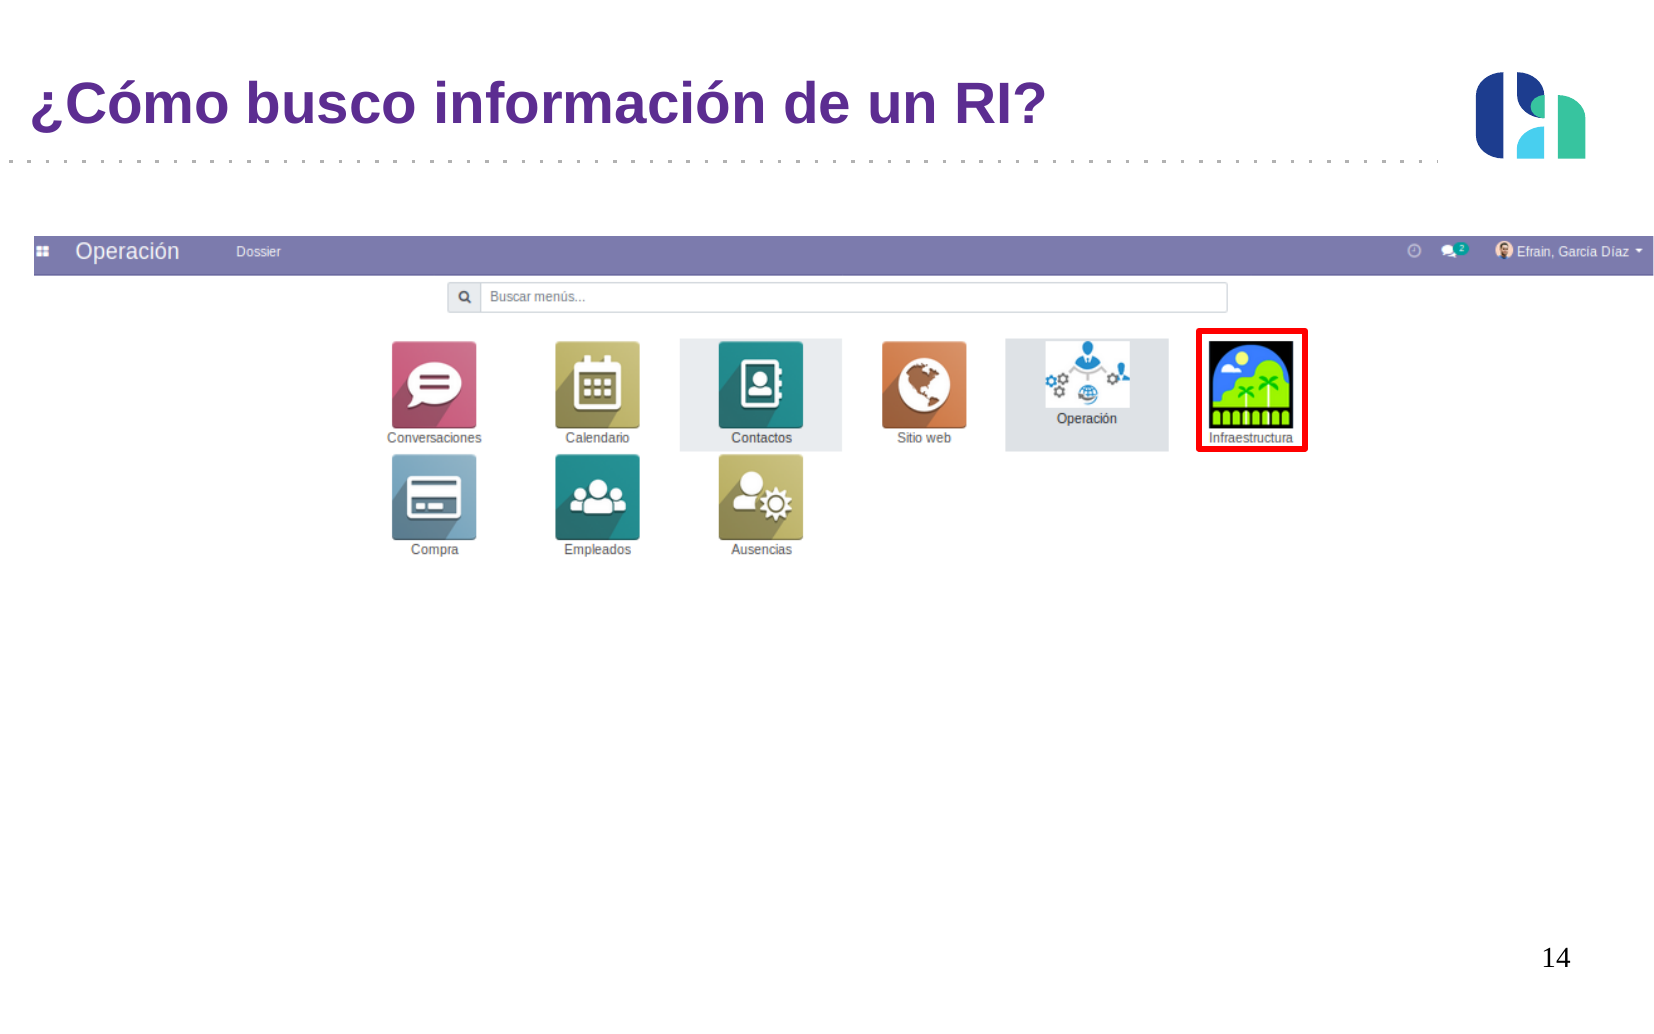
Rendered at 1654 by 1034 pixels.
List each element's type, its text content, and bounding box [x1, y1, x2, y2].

picture [34, 236, 1654, 571]
picture [1475, 72, 1586, 159]
text_box ¿Cómo busco información de un RI? [29, 70, 1418, 201]
